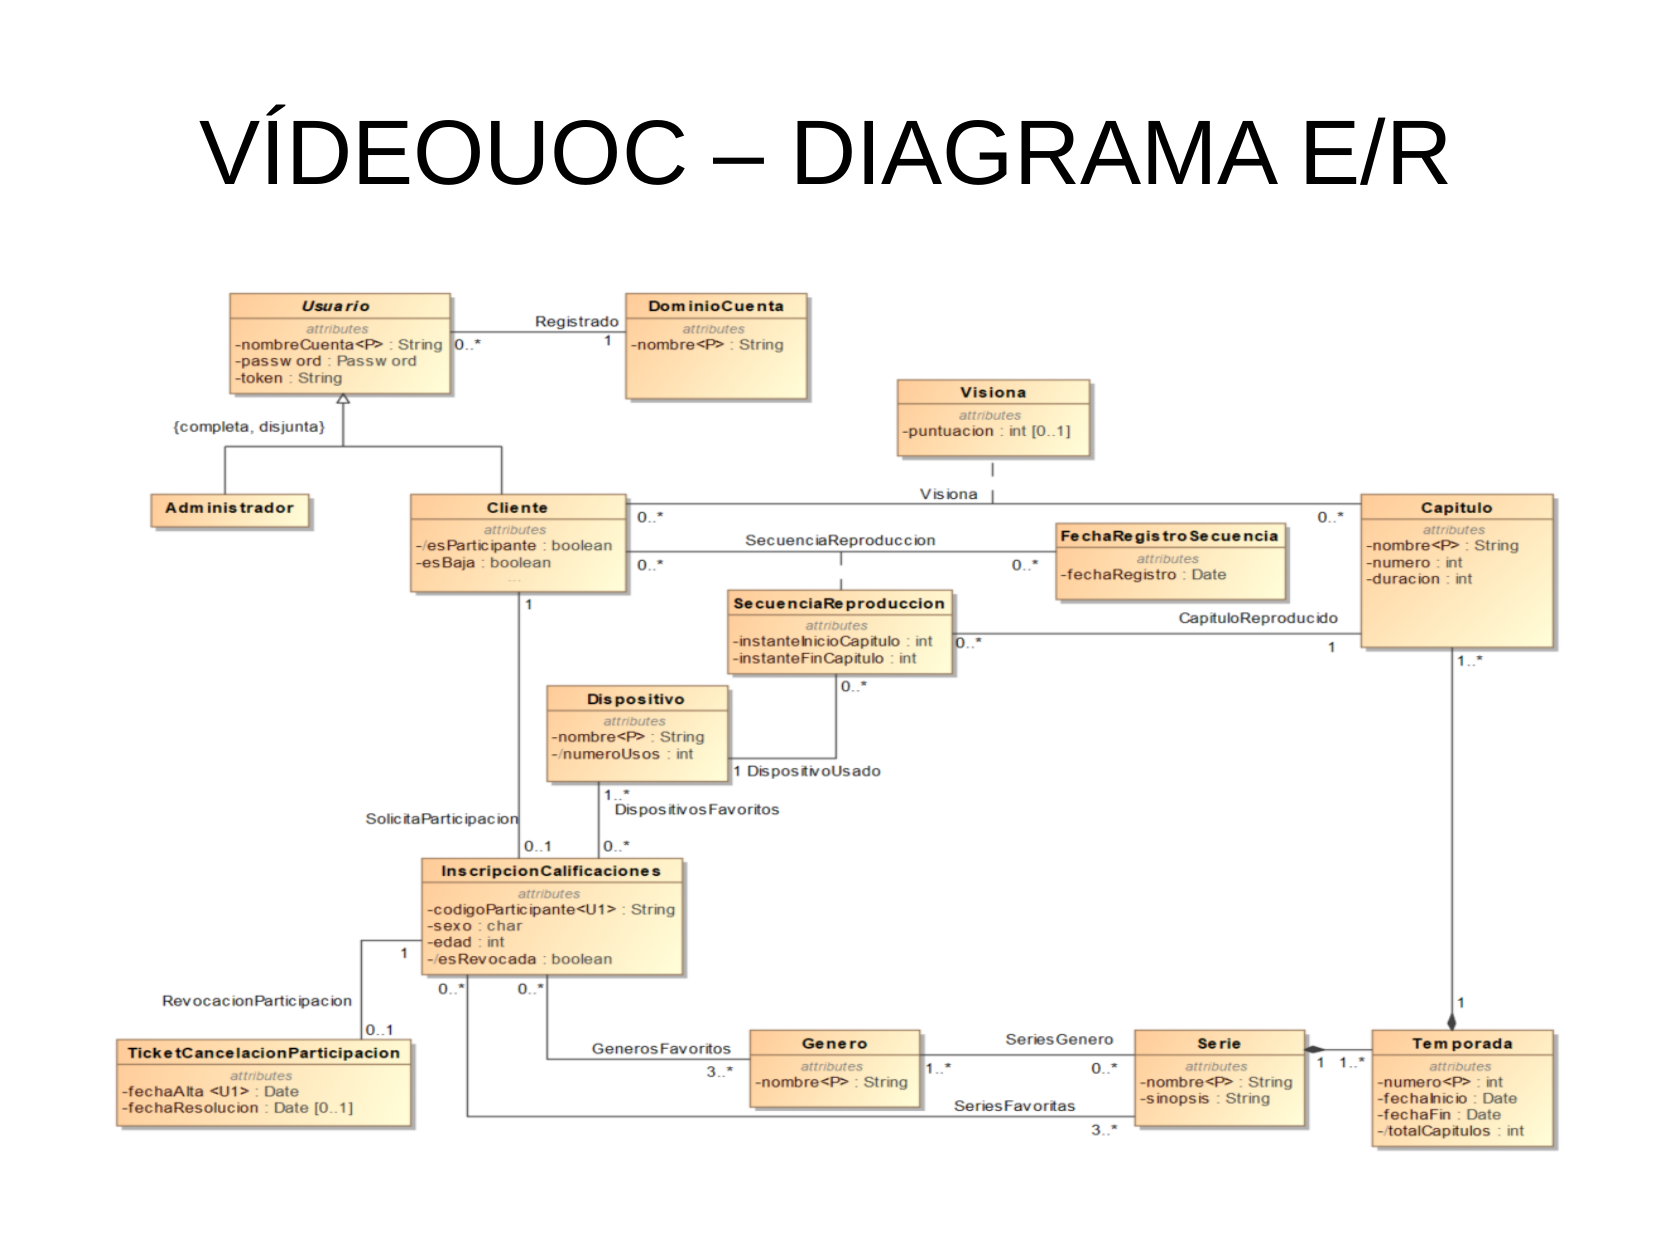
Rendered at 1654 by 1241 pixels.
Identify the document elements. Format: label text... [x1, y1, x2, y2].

picture [82, 278, 1573, 1158]
title VÍDEOUOC – DIAGRAMA E/R [82, 49, 1571, 257]
